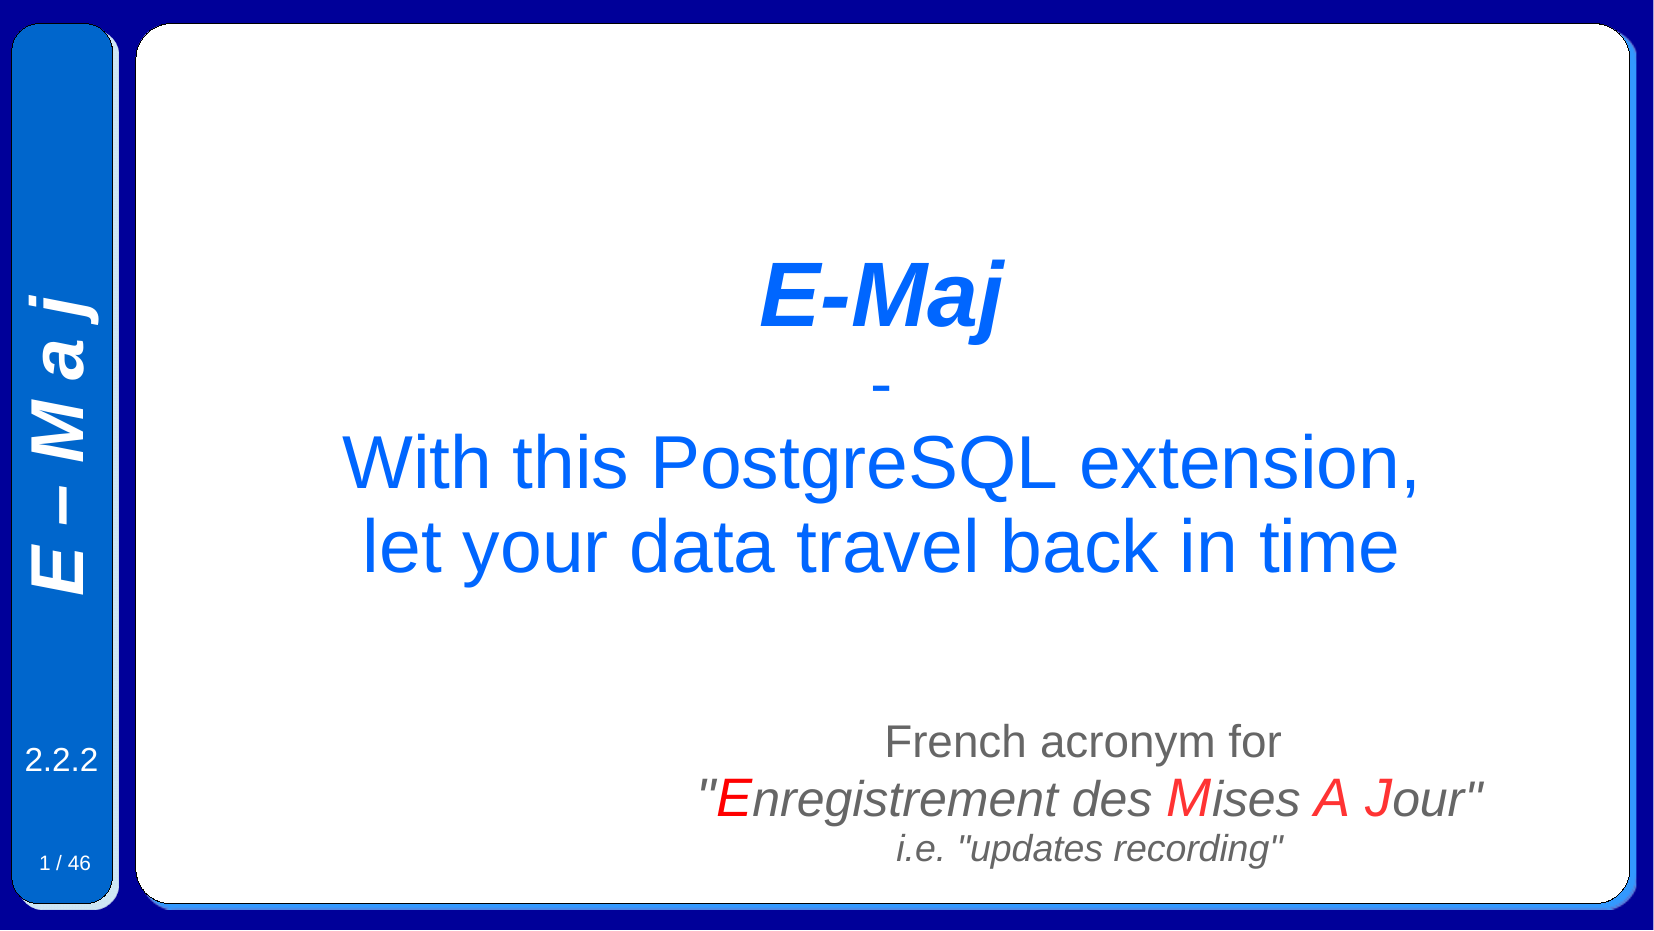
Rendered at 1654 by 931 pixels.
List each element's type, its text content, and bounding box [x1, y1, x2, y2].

text_box French acronym for "Enregistrement des Mises A Jour" i.e. "updates recording" [602, 708, 1577, 878]
subtitle E-Maj - With this PostgreSQL extension, let your data travel back in time [194, 111, 1570, 832]
